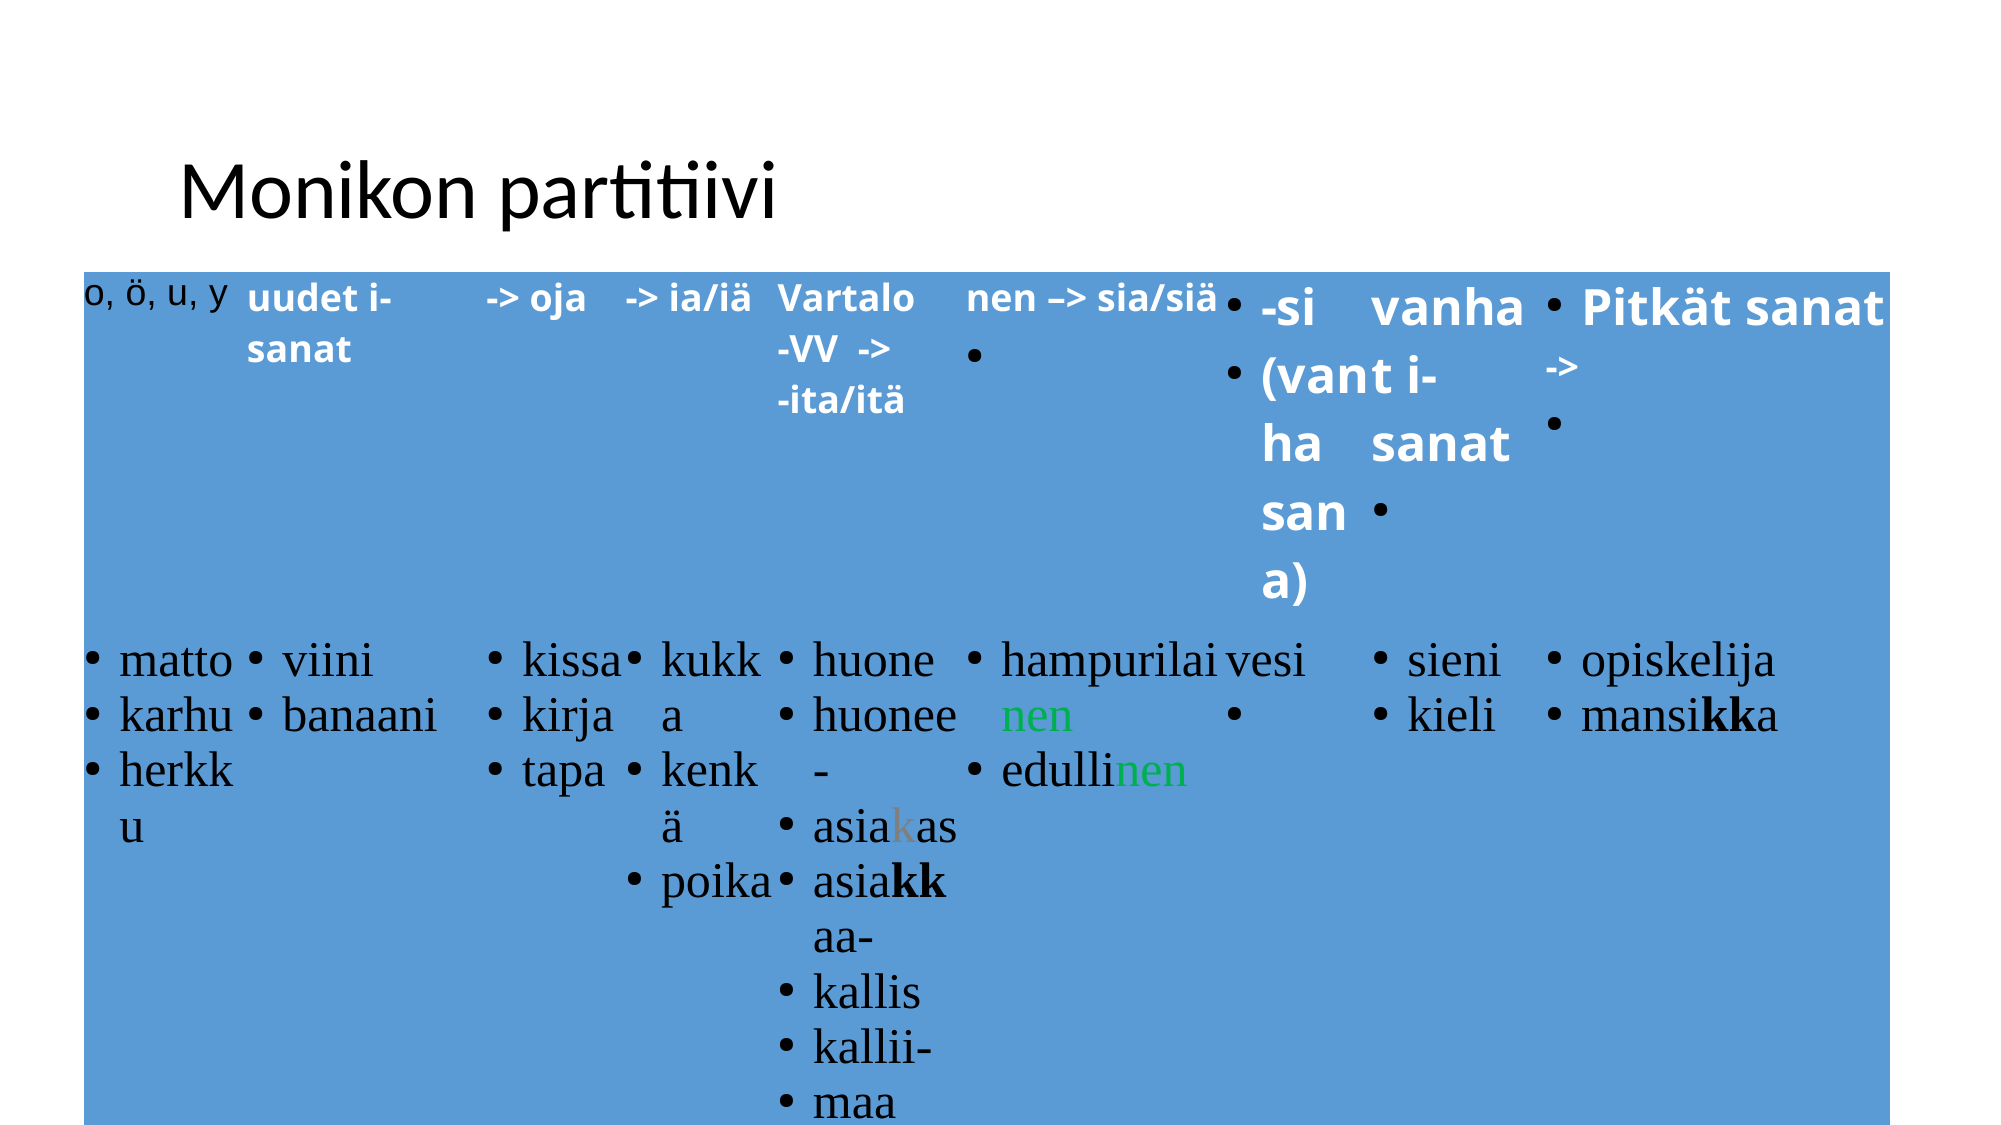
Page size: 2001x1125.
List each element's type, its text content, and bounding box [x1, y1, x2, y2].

table_header o, ö, u, y [84, 272, 247, 632]
table_cell matto karhu herkku [84, 632, 247, 1125]
table_cell kukka kenkä poika [626, 632, 777, 1125]
table_cell hampurilainen edullinen [966, 632, 1226, 1125]
table_cell huone huonee- asiakas asiakkaa- kallis kallii- maa [777, 632, 966, 1125]
table_cell sieni kieli [1372, 632, 1546, 1125]
table_header -si (vanha sana) [1226, 272, 1372, 632]
table_header Pitkät sanat -> [1546, 272, 1890, 632]
table_cell viini banaani [247, 632, 487, 1125]
table_header nen –> sia/siä [966, 272, 1226, 632]
table_header -> ia/iä [626, 272, 777, 632]
table_header -> oja [487, 272, 626, 632]
table_cell vesi [1226, 632, 1372, 1125]
table_cell opiskelija mansikka [1546, 632, 1890, 1125]
table_header vanhat i-sanat [1372, 272, 1546, 632]
table_header Vartalo -VV -> -ita/itä [777, 272, 966, 632]
text_box Monikon partitiivi [163, 127, 1869, 272]
table_cell kissa kirja tapa [487, 632, 626, 1125]
table_header uudet i-sanat [247, 272, 487, 632]
